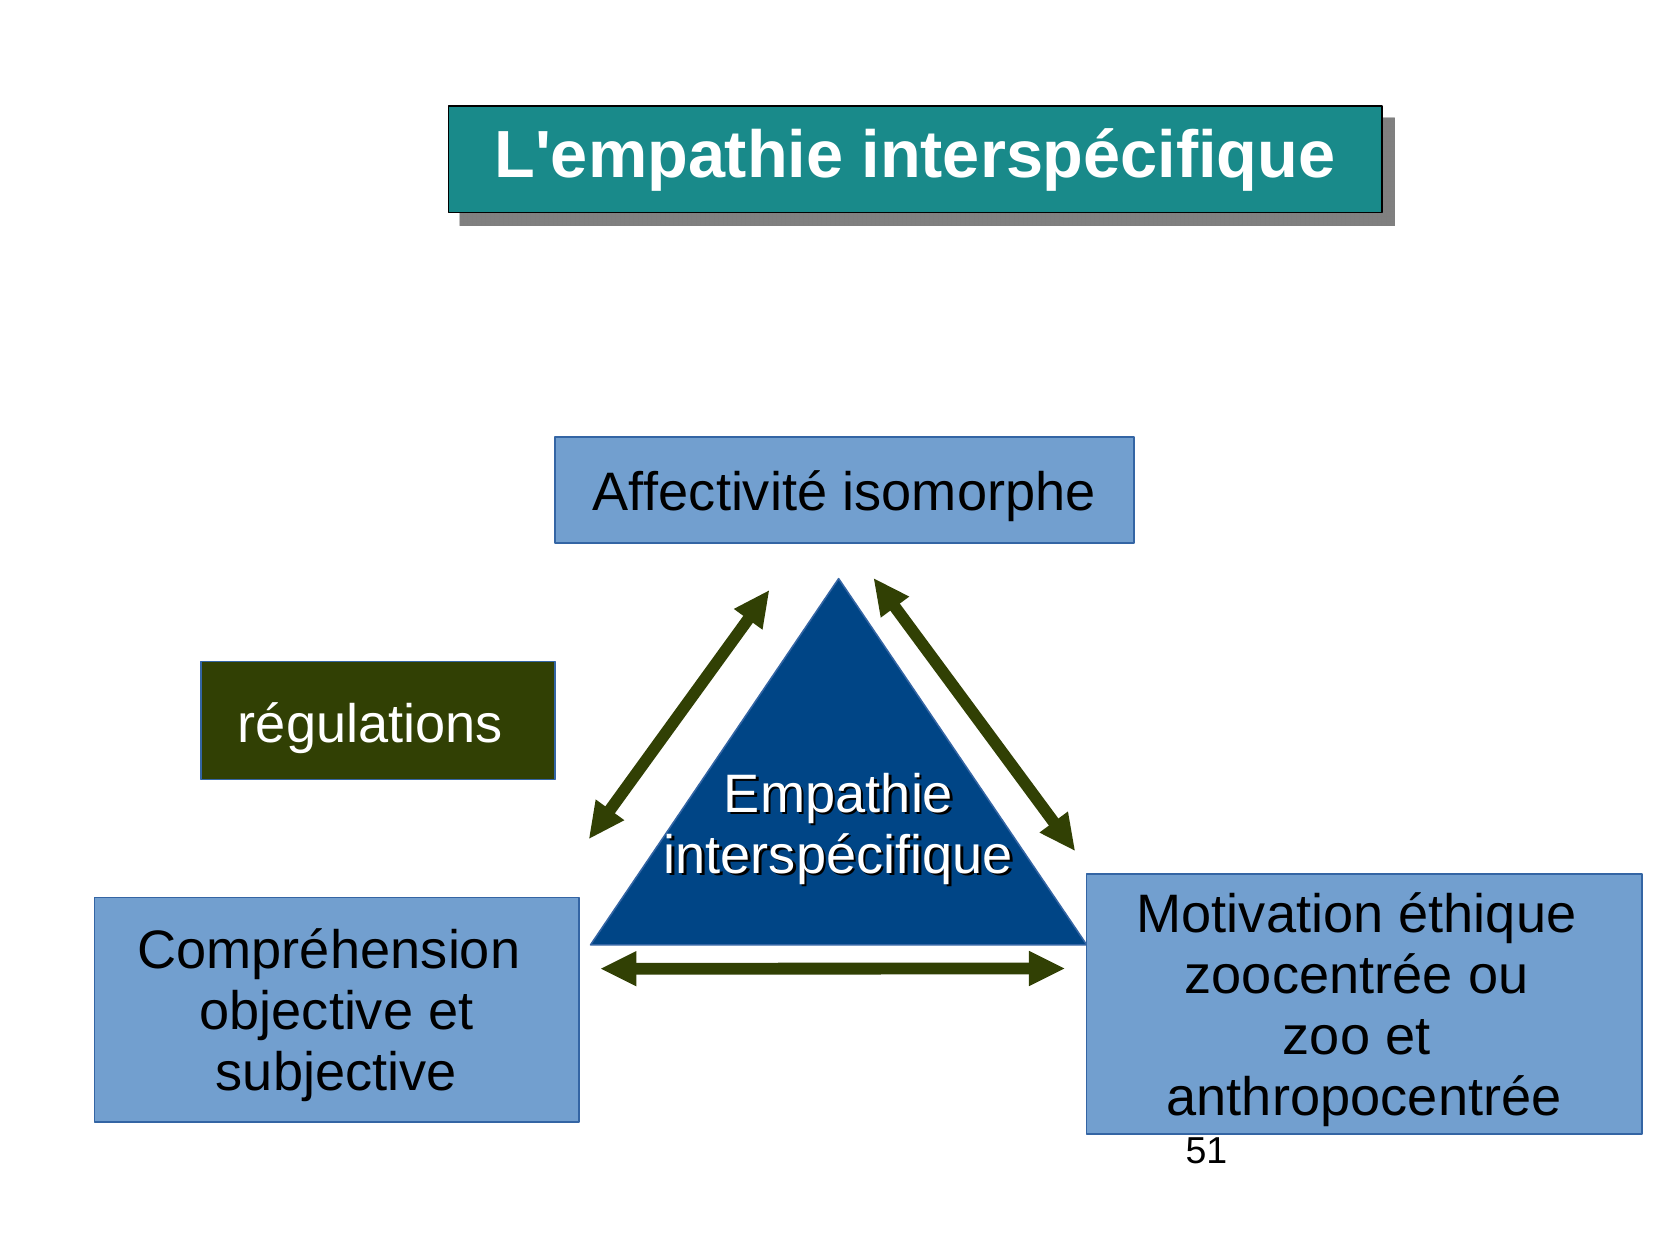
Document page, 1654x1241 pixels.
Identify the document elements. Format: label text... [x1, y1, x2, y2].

text_box Affectivité isomorphe [555, 436, 1134, 544]
text_box régulations [200, 661, 556, 780]
text_box Motivation éthique zoocentrée ou zoo et anthropocentrée [1086, 873, 1642, 1134]
text_box L'empathie interspécifique [448, 106, 1382, 213]
text_box Compréhension objective et subjective [94, 897, 579, 1123]
text_box Empathie interspécifique [590, 578, 1086, 945]
